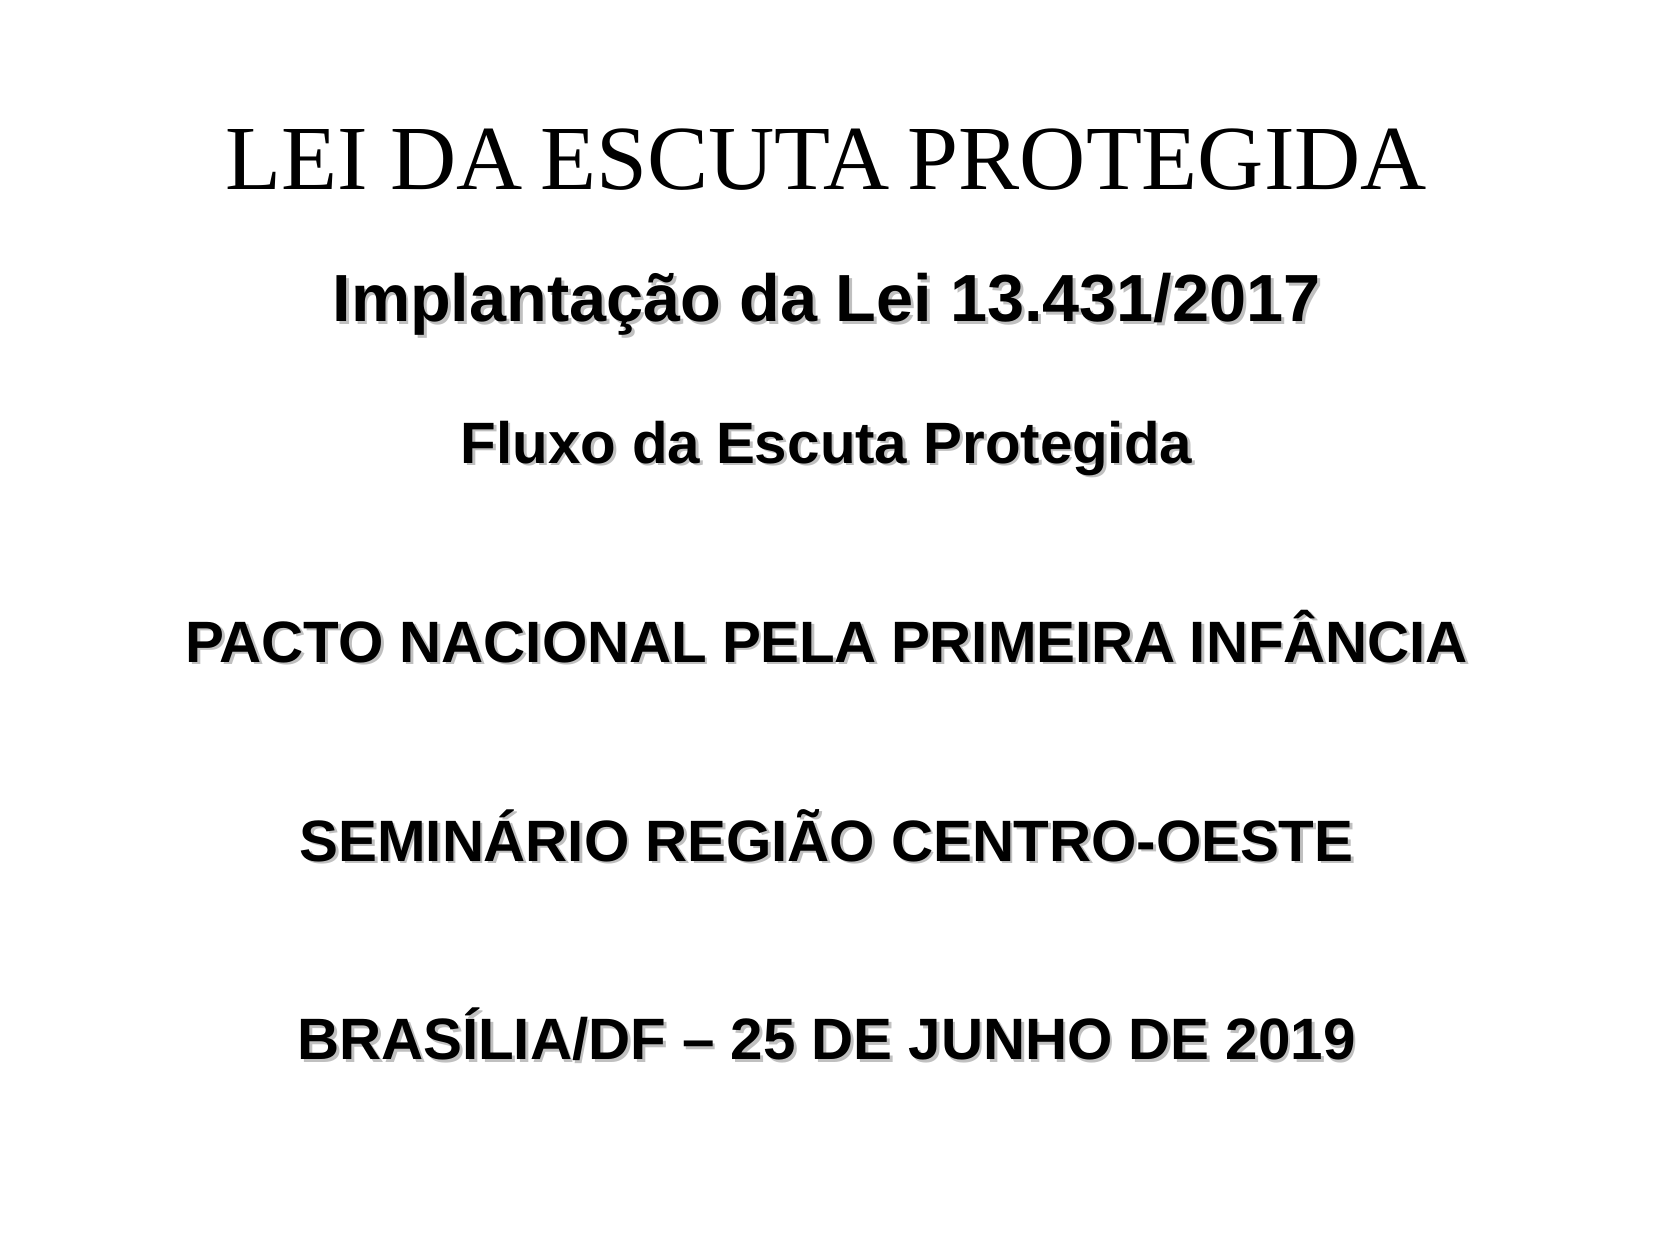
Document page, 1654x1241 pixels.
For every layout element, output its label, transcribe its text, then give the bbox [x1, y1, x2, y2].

subtitle Implantação da Lei 13.431/2017 Fluxo da Escuta Protegida PACTO NACIONAL PELA PRIMEIRA INFÂNCIA SEMINÁRIO REGIÃO CENTRO-OESTE BRASÍLIA/DF – 25 DE JUNHO DE 2019 [82, 254, 1571, 1045]
title LEI DA ESCUTA PROTEGIDA [82, 49, 1571, 254]
